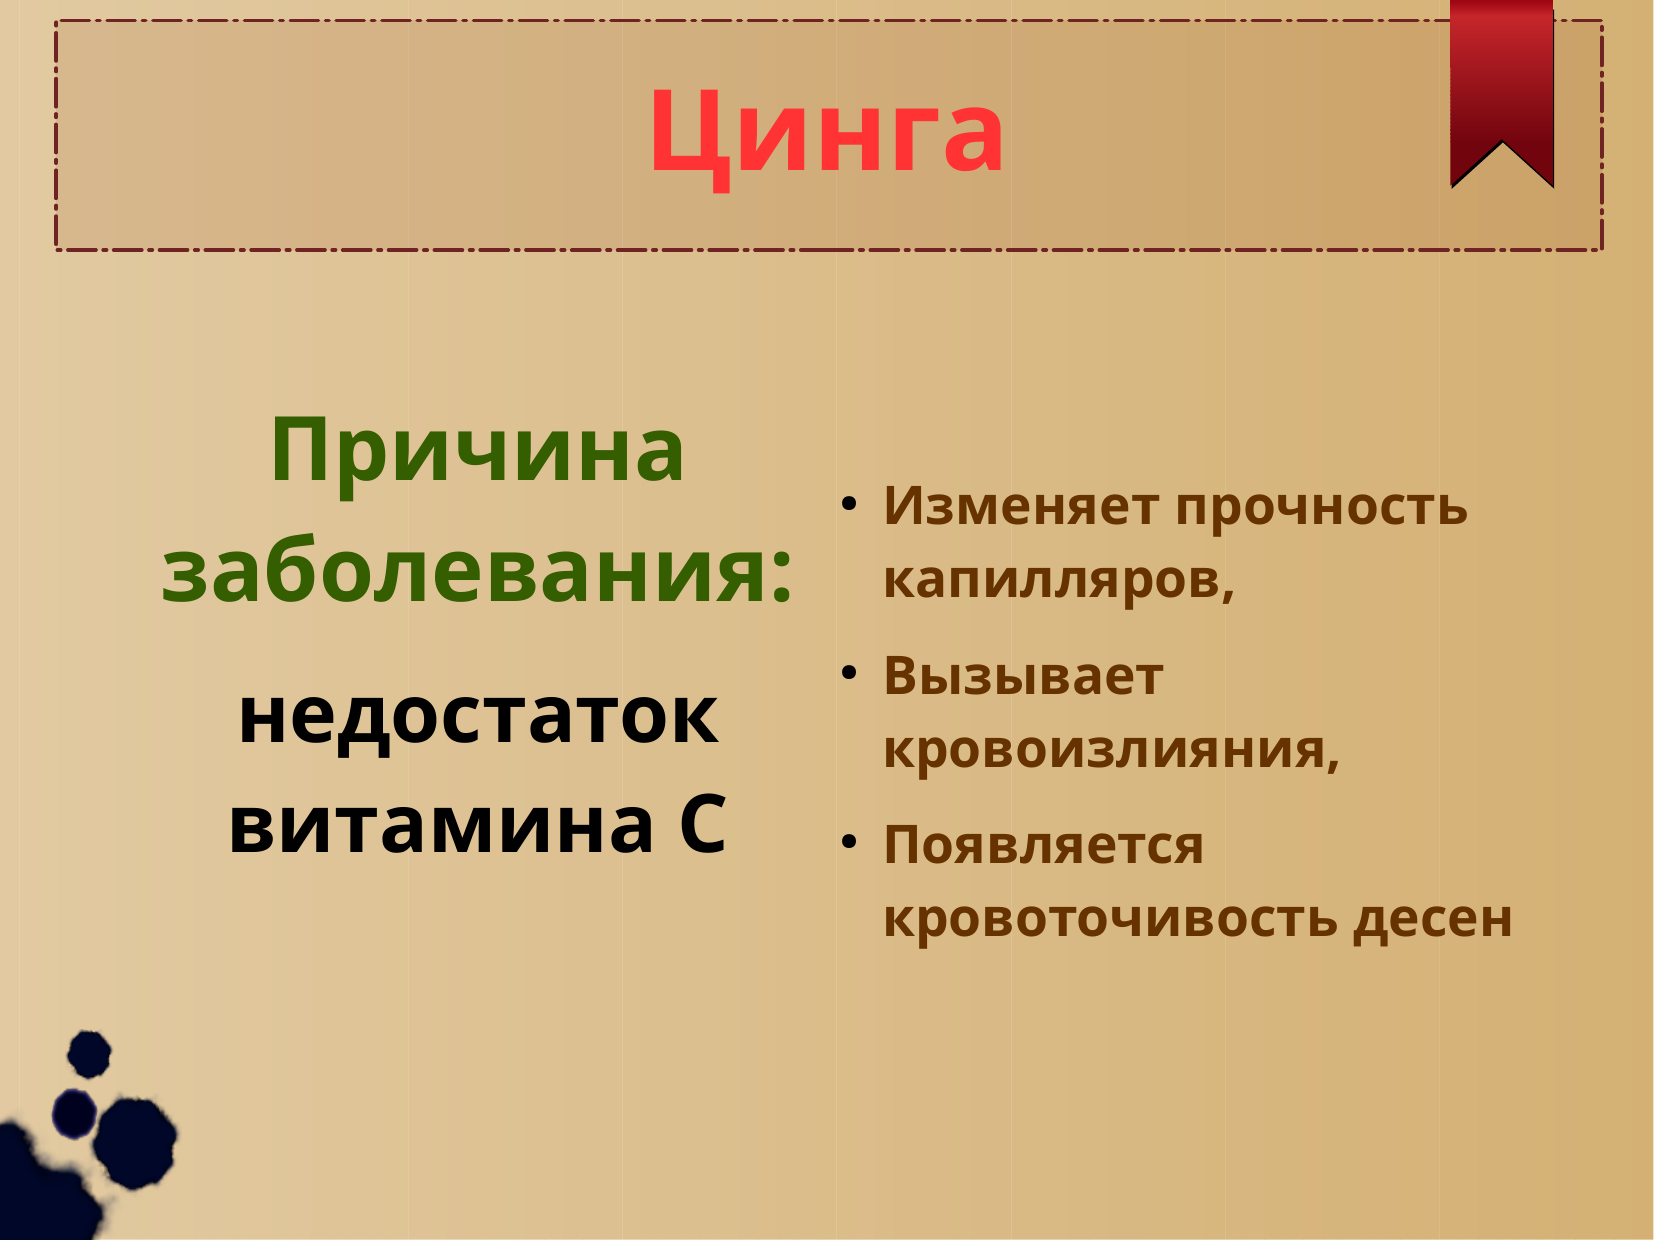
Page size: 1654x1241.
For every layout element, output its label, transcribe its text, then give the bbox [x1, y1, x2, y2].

title Цинга [389, 48, 1264, 206]
list Причина заболевания: недостаток витамина С [88, 284, 799, 1004]
list Изменяет прочность капилляров, Вызывает кровоизлияния, Появляется кровоточивость десен [825, 371, 1536, 1004]
